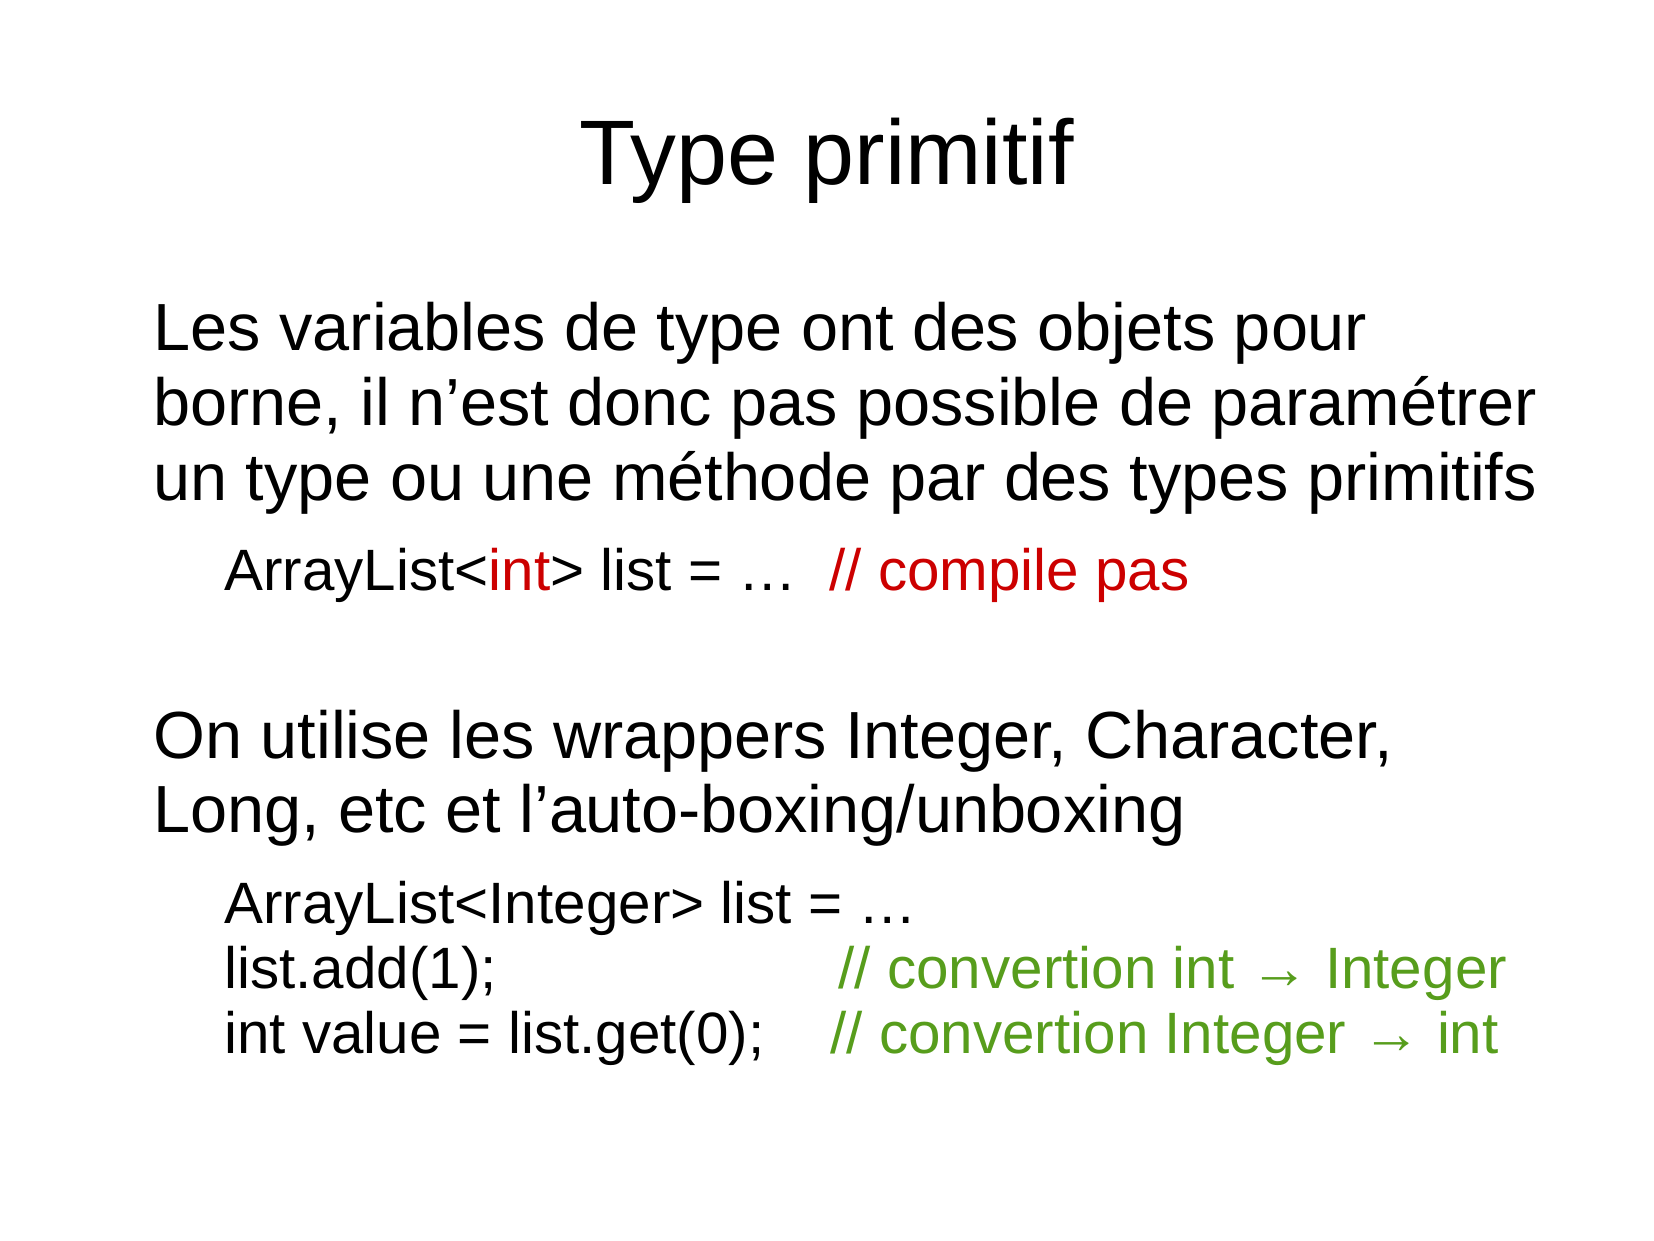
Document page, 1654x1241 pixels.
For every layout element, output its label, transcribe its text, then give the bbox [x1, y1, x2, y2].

title Type primitif [82, 49, 1571, 257]
list Les variables de type ont des objets pour borne, il n’est donc pas possible de paramétrer un type ou une méthode par des types primitifs ArrayList<int> list = … // compile pas On utilise les wrappers Integer, Character, Long, etc et l’auto-boxing/unboxing ArrayList<Integer> list = … list.add(1); // convertion int → Integer int value = list.get(0); // convertion Integer → int [82, 290, 1571, 1186]
